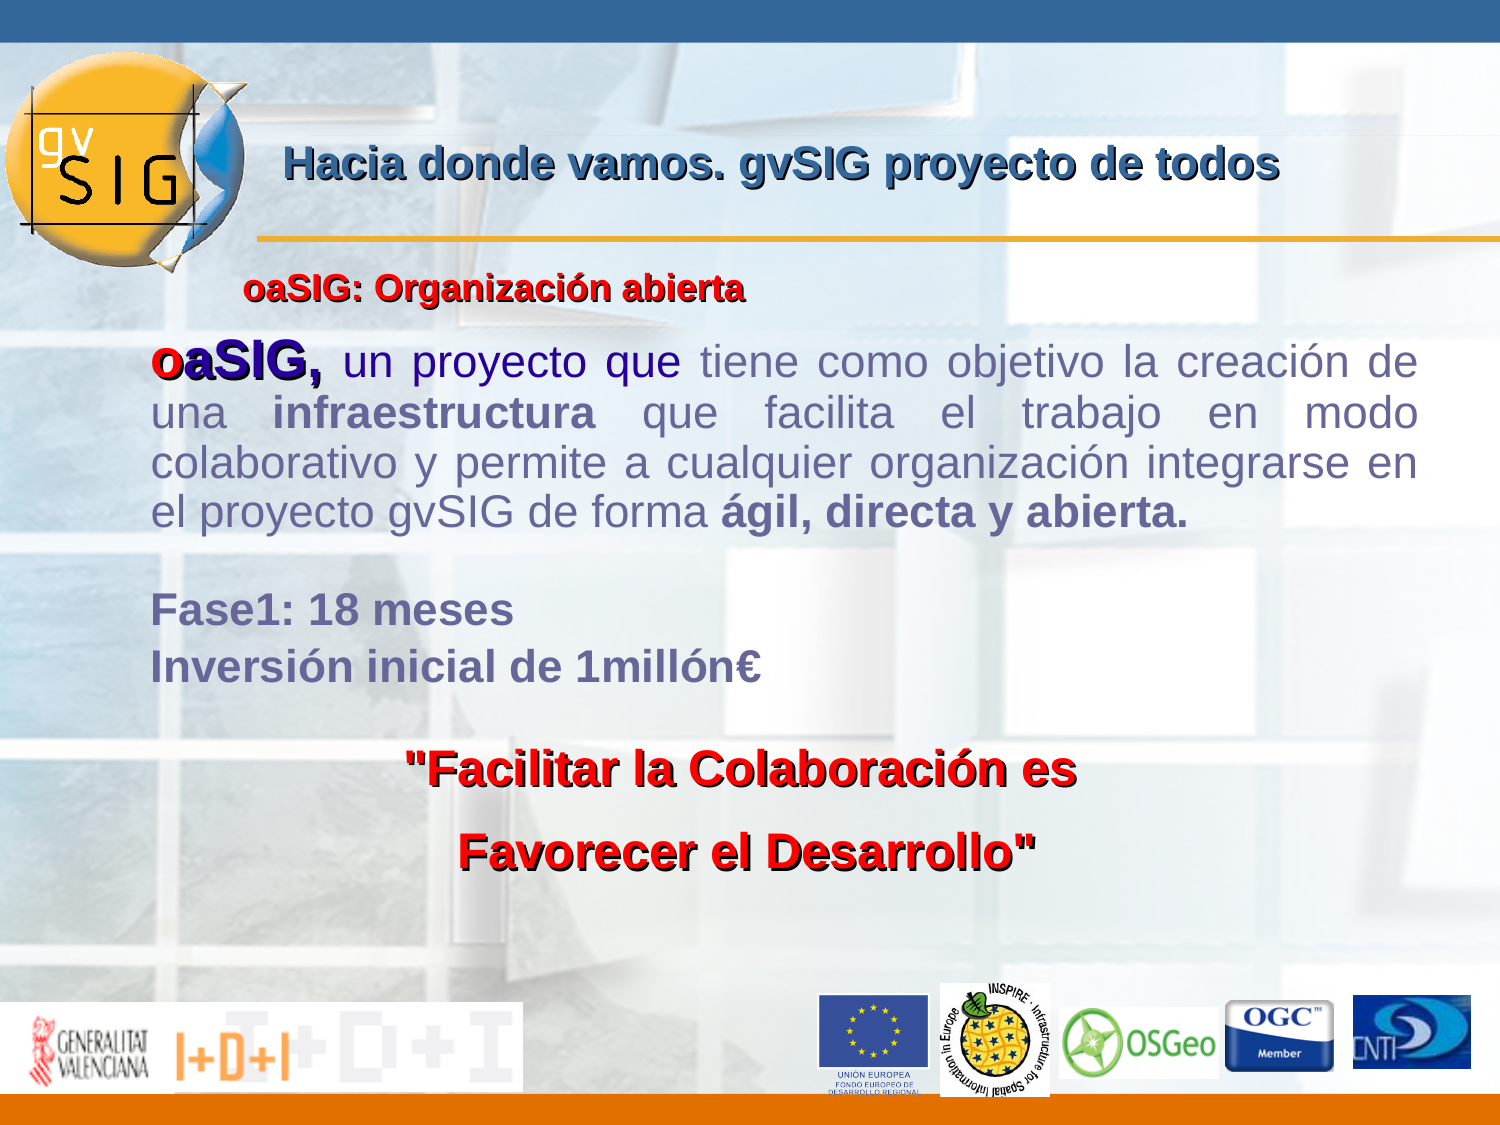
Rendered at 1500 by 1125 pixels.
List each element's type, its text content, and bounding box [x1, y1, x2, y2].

picture [0, 49, 250, 276]
picture [817, 1049, 930, 1095]
picture [1225, 1049, 1334, 1072]
picture [940, 1049, 1050, 1097]
text_box Hacia donde vamos. gvSIG proyecto de todos [267, 131, 1500, 206]
text_box oaSIG: Organización abierta [227, 260, 1500, 325]
picture [1353, 995, 1471, 1069]
picture [0, 1002, 523, 1094]
text_box oaSIG, un proyecto que tiene como objetivo la creación de una infraestructura que facilita el trabajo en modo colaborativo y permite a cualquier organización integrarse en el proyecto gvSIG de forma ágil, directa y abierta. Fase1: 18 meses Inversión inicial de 1millón€ "Facilitar la Colaboración es Favorecer el Desarrollo" [75, 331, 1420, 1049]
picture [1059, 1049, 1219, 1079]
